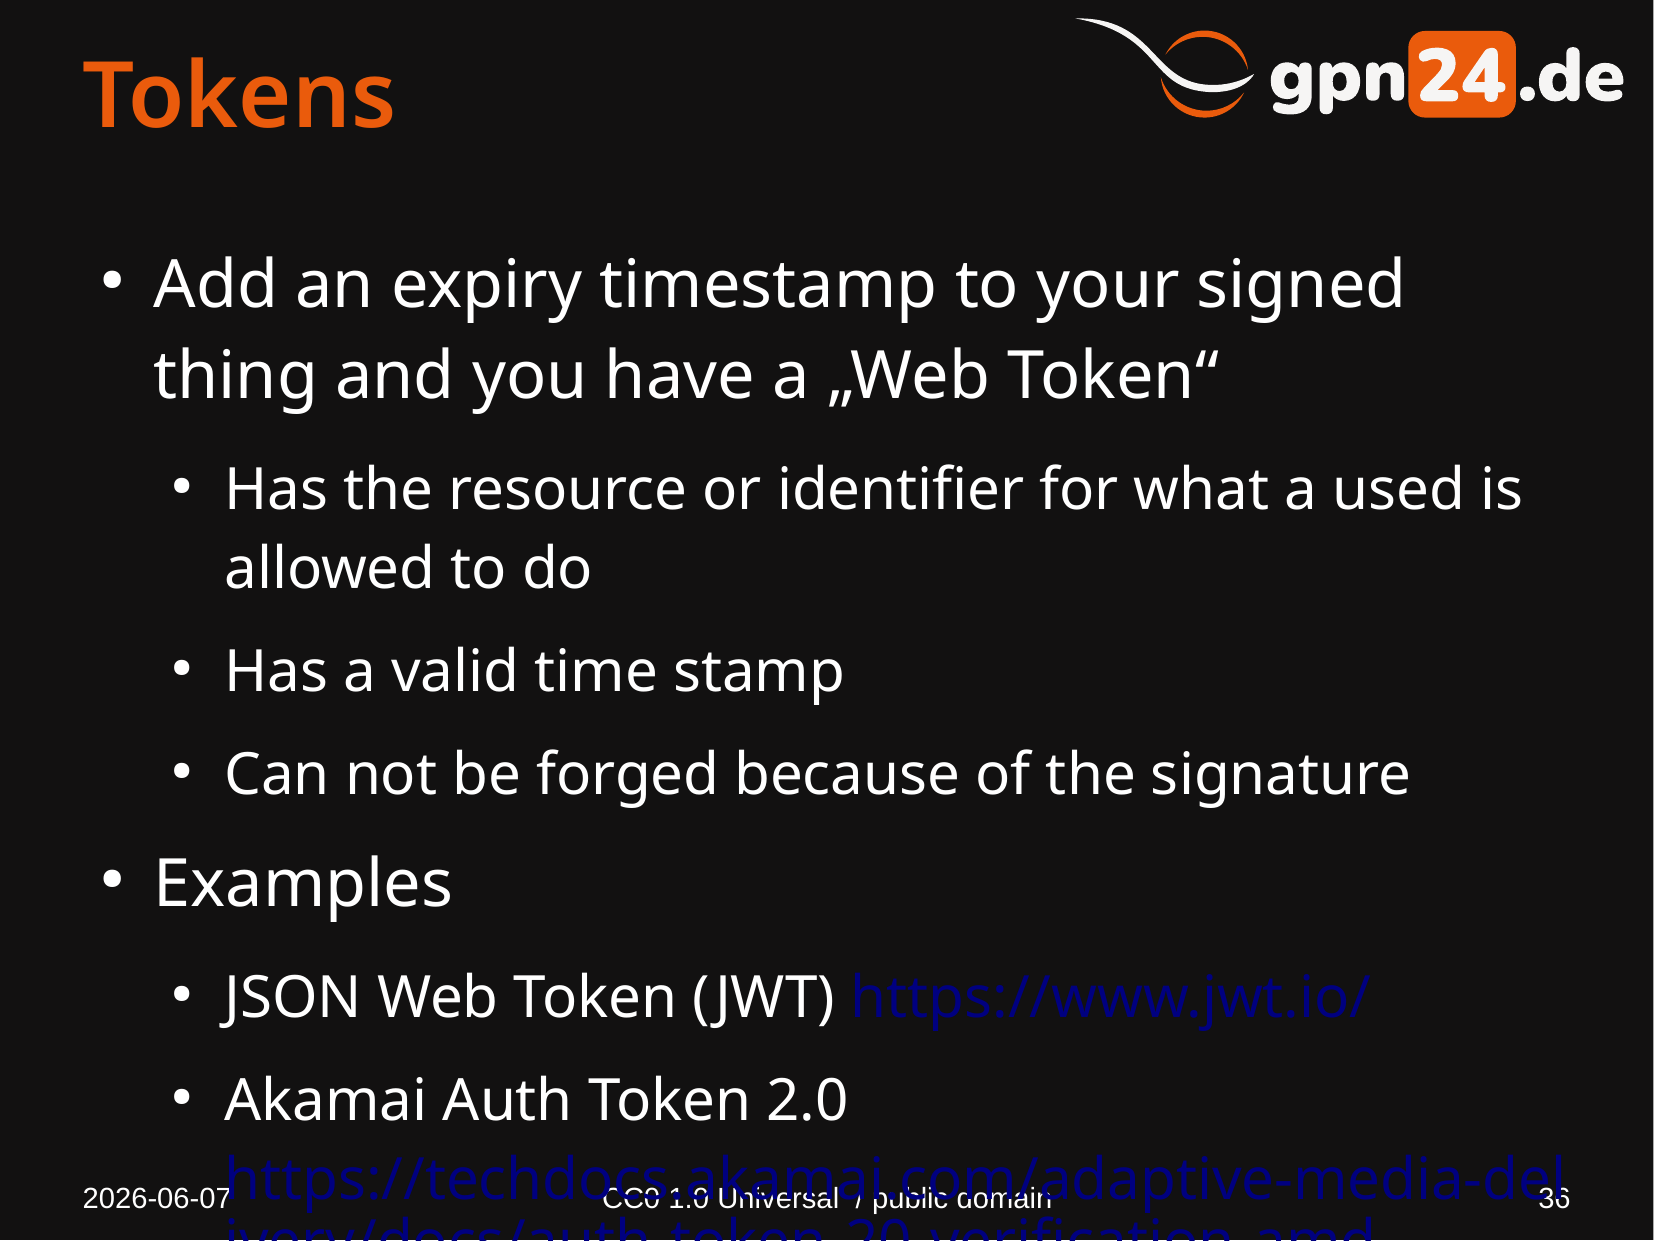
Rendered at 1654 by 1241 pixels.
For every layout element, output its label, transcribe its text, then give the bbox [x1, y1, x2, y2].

list Add an expiry timestamp to your signed thing and you have a „Web Token“ Has the resource or identifier for what a used is allowed to do Has a valid time stamp Can not be forged because of the signature Examples JSON Web Token (JWT) https://www.jwt.io/ Akamai Auth Token 2.0 https://techdocs.akamai.com/adaptive-media-delivery/docs/auth-token-20-verification-amd [82, 236, 1571, 1182]
title Tokens [82, 28, 1004, 155]
